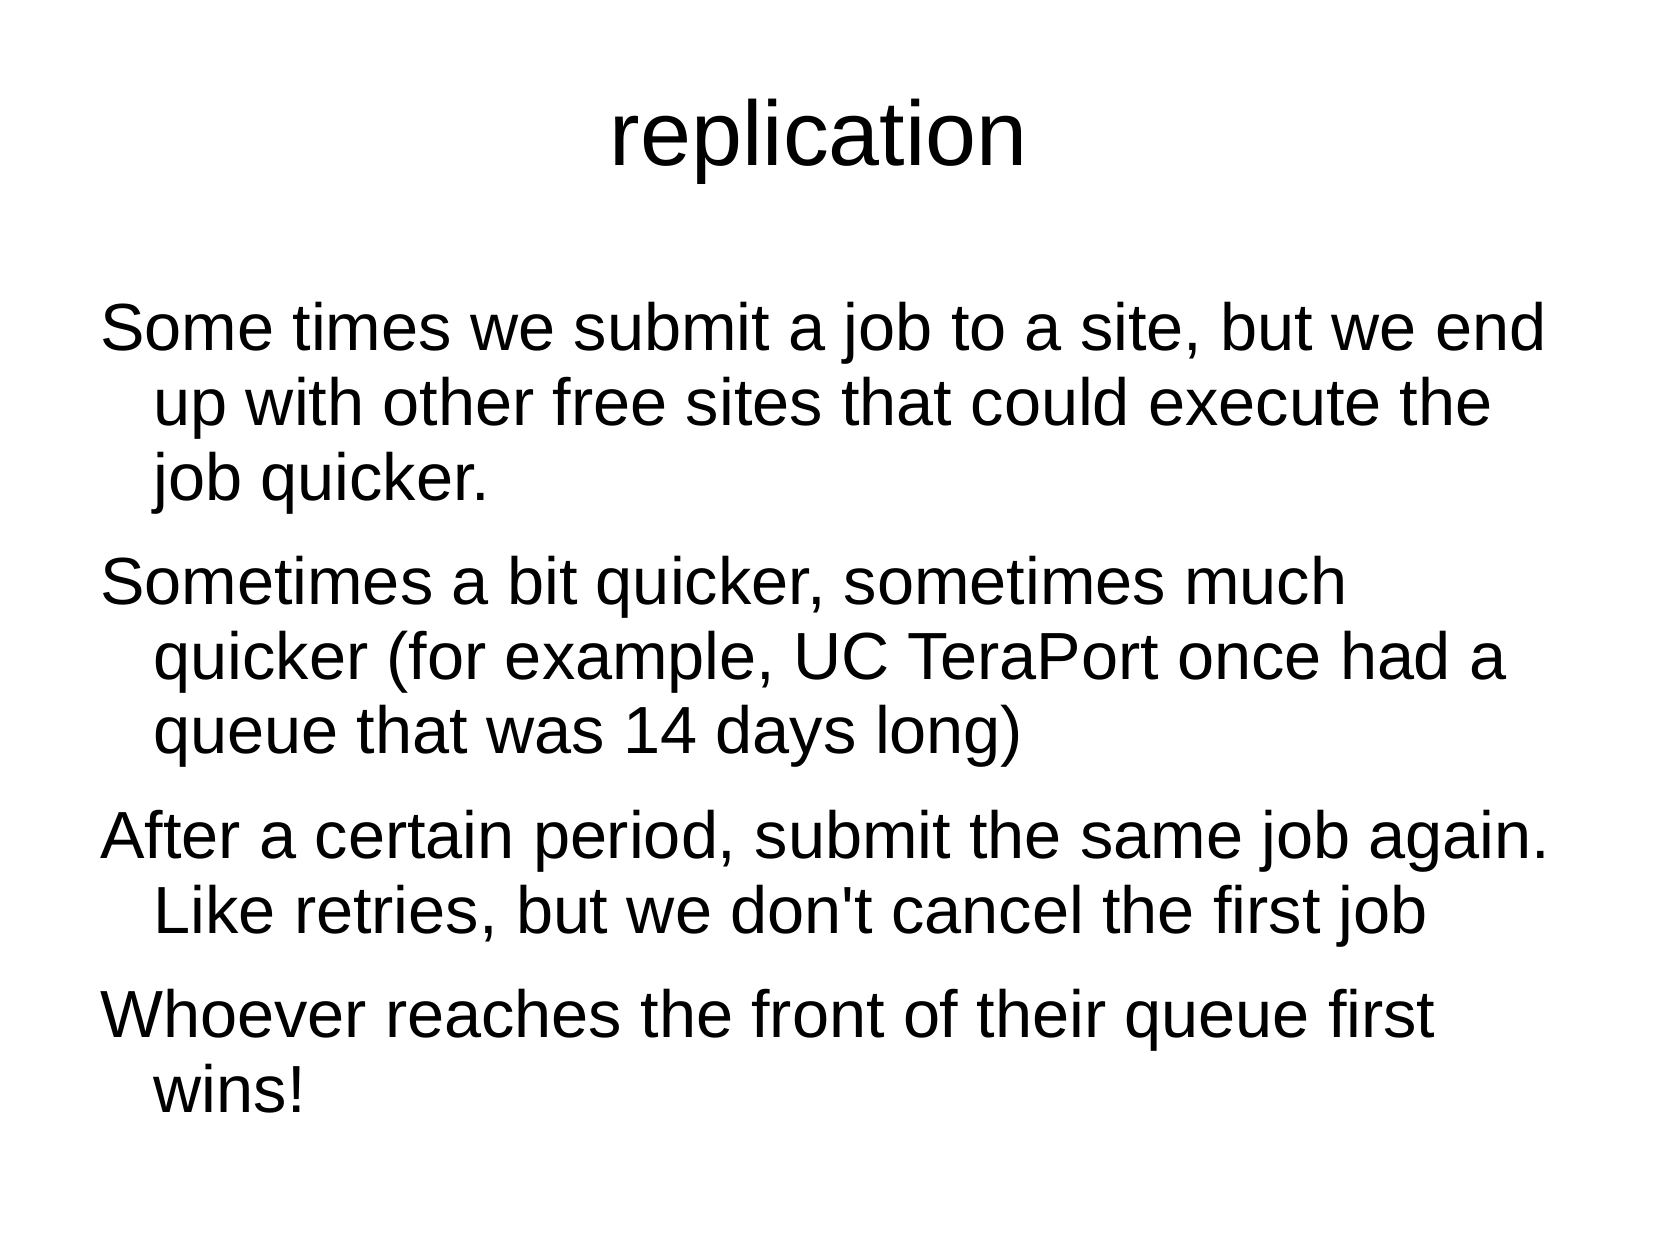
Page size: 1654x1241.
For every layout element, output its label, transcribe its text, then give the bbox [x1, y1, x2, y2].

title replication [75, 37, 1564, 230]
list Some times we submit a job to a site, but we end up with other free sites that could execute the job quicker. Sometimes a bit quicker, sometimes much quicker (for example, UC TeraPort once had a queue that was 14 days long) After a certain period, submit the same job again. Like retries, but we don't cancel the first job Whoever reaches the front of their queue first wins! [82, 290, 1571, 1224]
